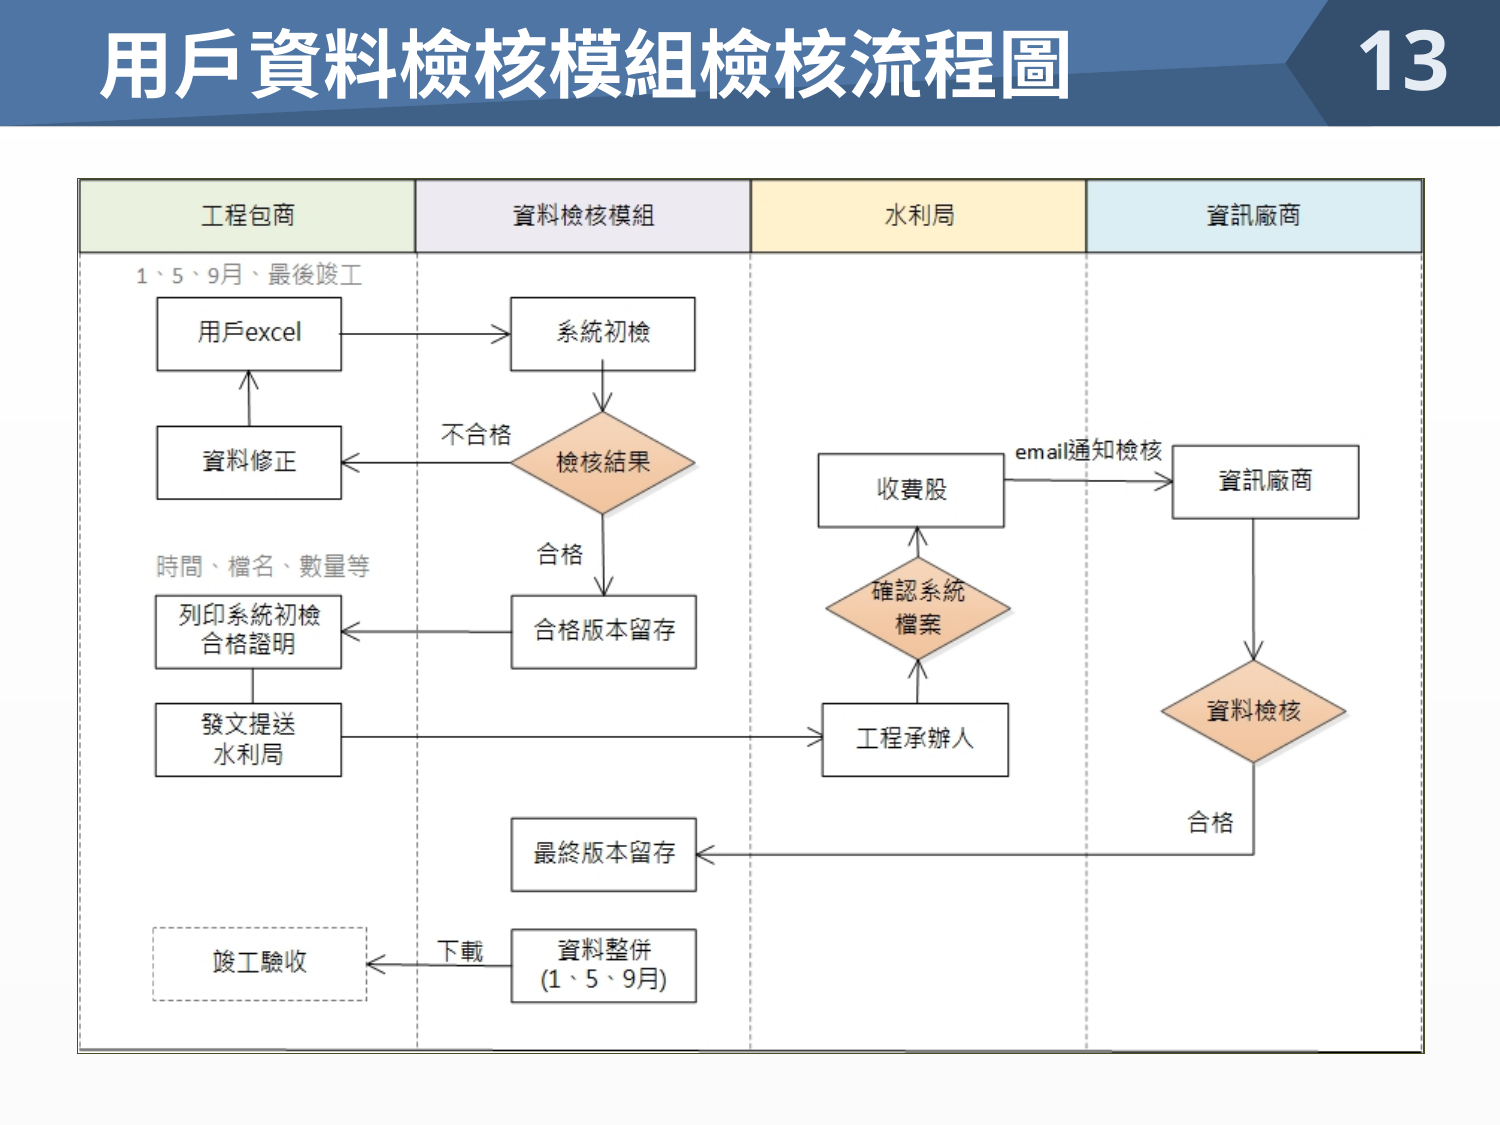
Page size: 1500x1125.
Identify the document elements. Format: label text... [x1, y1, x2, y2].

text_box 13 [1340, 0, 1500, 116]
picture [78, 179, 1424, 1053]
text_box 用戶資料檢核模組檢核流程圖 [83, 9, 1278, 116]
